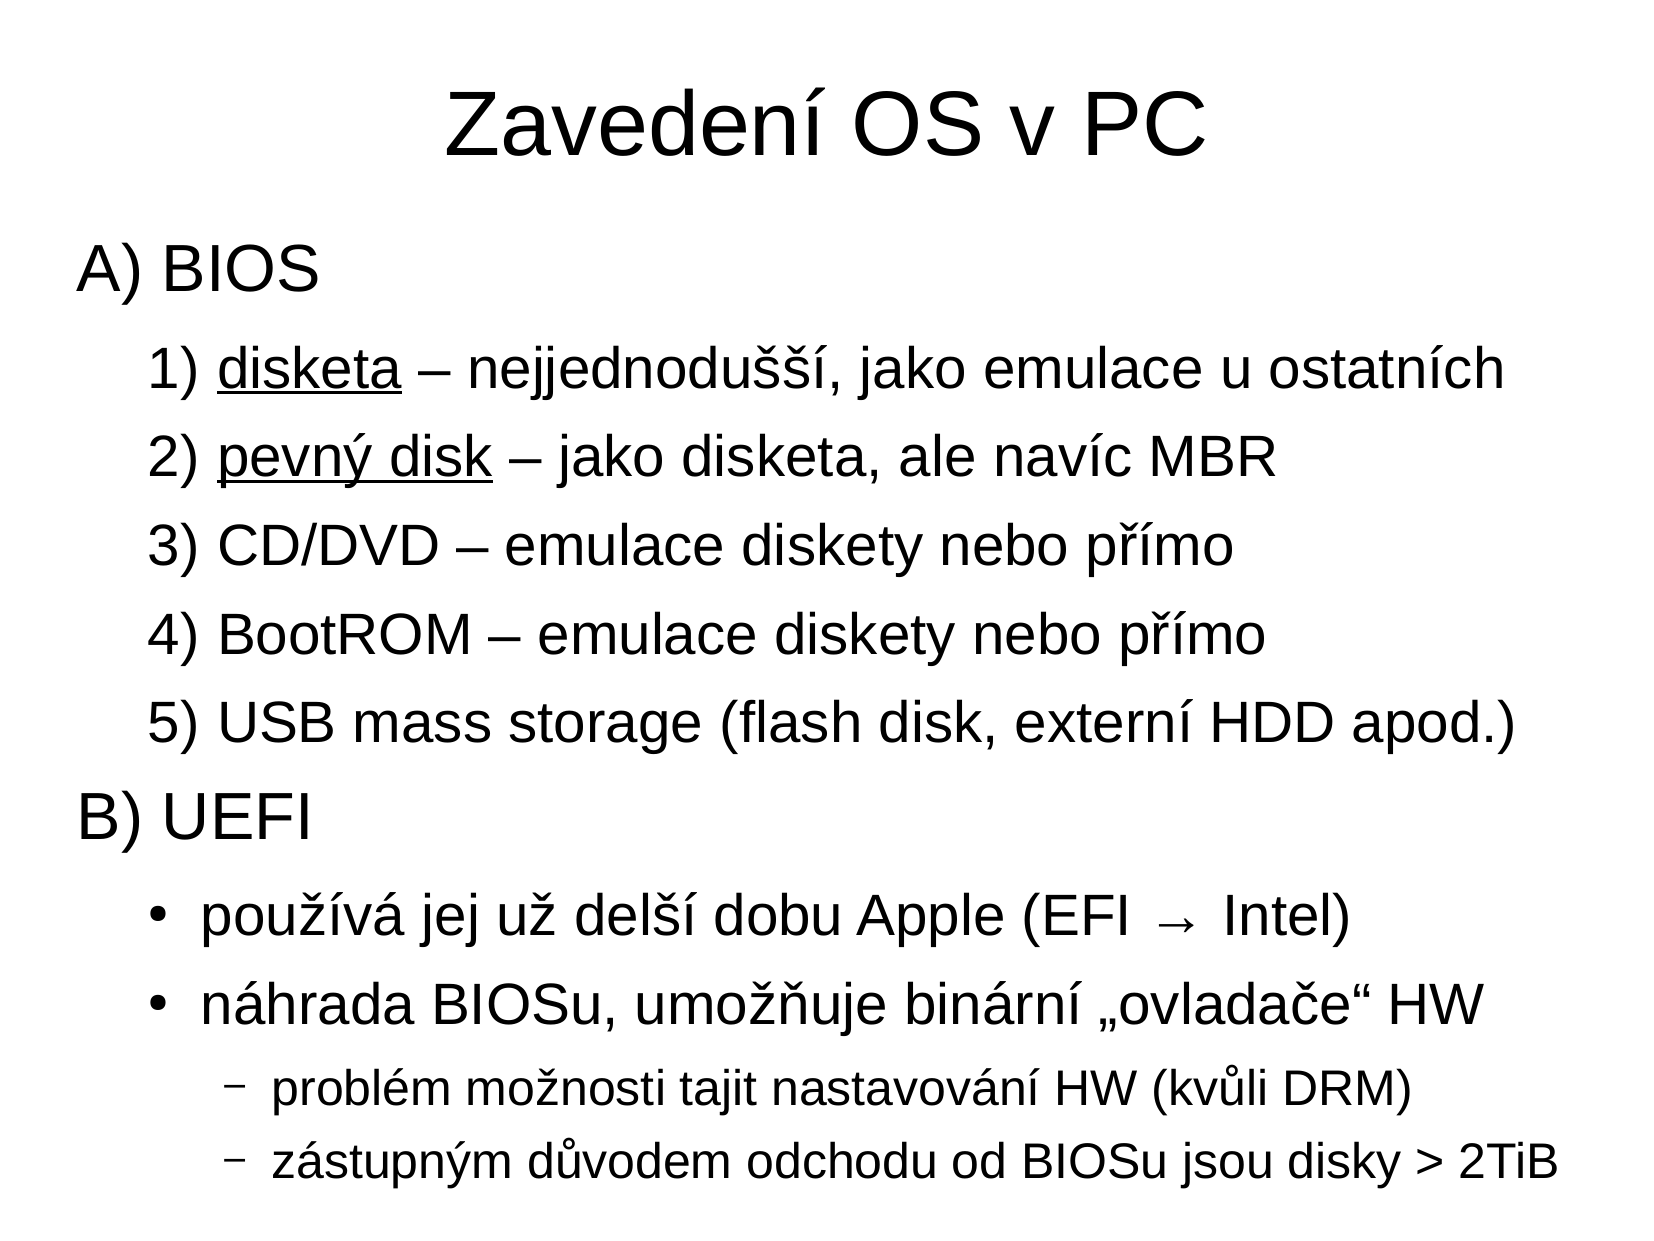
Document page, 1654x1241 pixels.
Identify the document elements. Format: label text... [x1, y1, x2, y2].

title Zavedení OS v PC [82, 27, 1571, 220]
list BIOS disketa – nejjednodušší, jako emulace u ostatních pevný disk – jako disketa, ale navíc MBR CD/DVD – emulace diskety nebo přímo BootROM – emulace diskety nebo přímo USB mass storage (flash disk, externí HDD apod.) UEFI používá jej už delší dobu Apple (EFI → Intel) náhrada BIOSu, umožňuje binární „ovladače“ HW problém možnosti tajit nastavování HW (kvůli DRM) zástupným důvodem odchodu od BIOSu jsou disky > 2TiB [59, 231, 1625, 1190]
